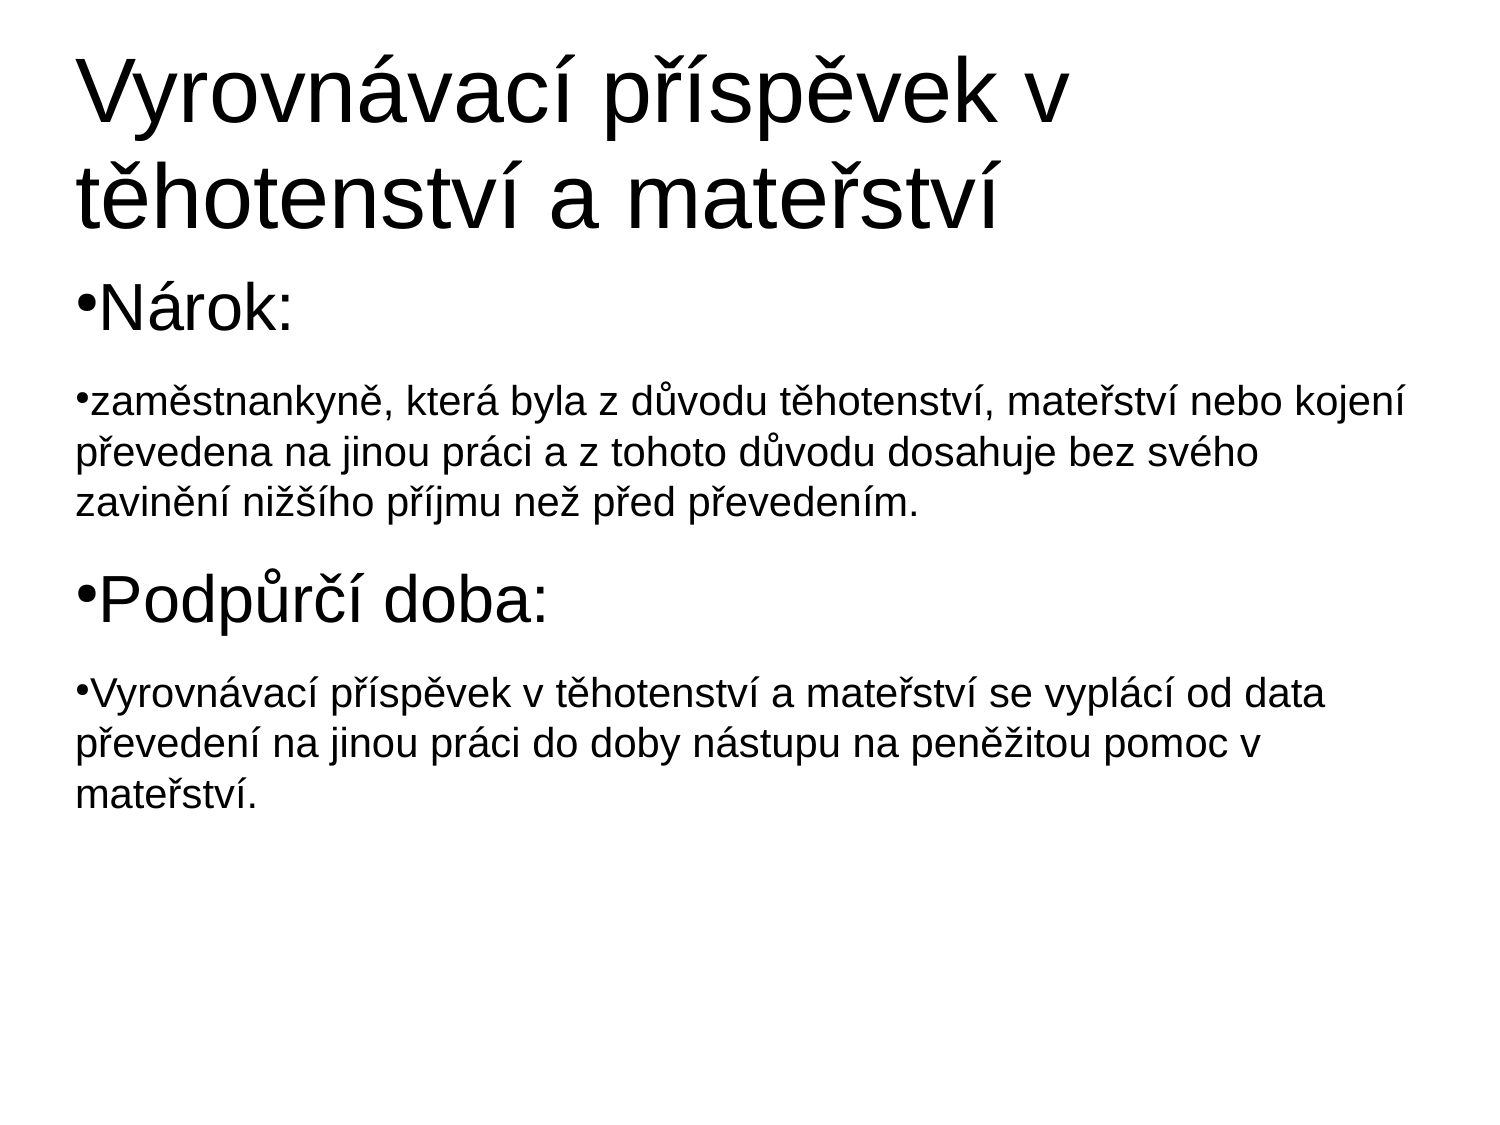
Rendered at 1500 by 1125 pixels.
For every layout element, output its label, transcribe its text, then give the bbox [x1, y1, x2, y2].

title Vyrovnávací příspěvek v těhotenství a mateřství [75, 38, 1425, 240]
list Nárok: zaměstnankyně, která byla z důvodu těhotenství, mateřství nebo kojení převedena na jinou práci a z tohoto důvodu dosahuje bez svého zavinění nižšího příjmu než před převedením. Podpůrčí doba: Vyrovnávací příspěvek v těhotenství a mateřství se vyplácí od data převedení na jinou práci do doby nástupu na peněžitou pomoc v mateřství. [75, 263, 1425, 1006]
